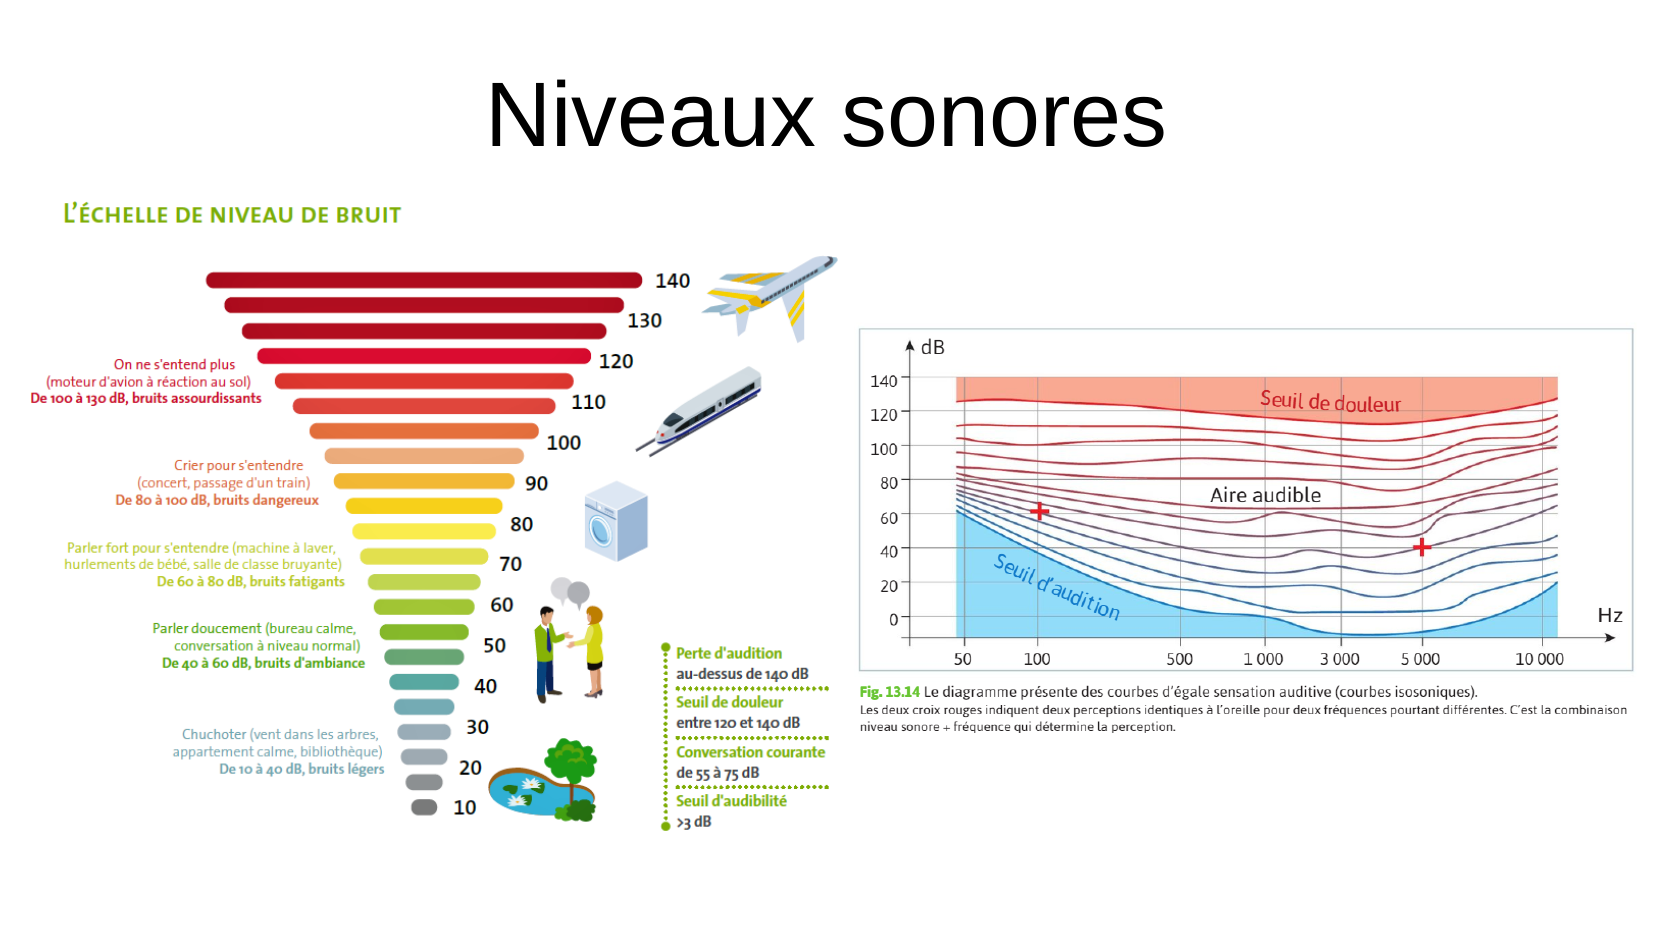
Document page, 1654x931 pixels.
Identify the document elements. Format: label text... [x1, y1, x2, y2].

picture [847, 318, 1642, 733]
title Niveaux sonores [82, 37, 1571, 193]
picture [23, 192, 845, 842]
